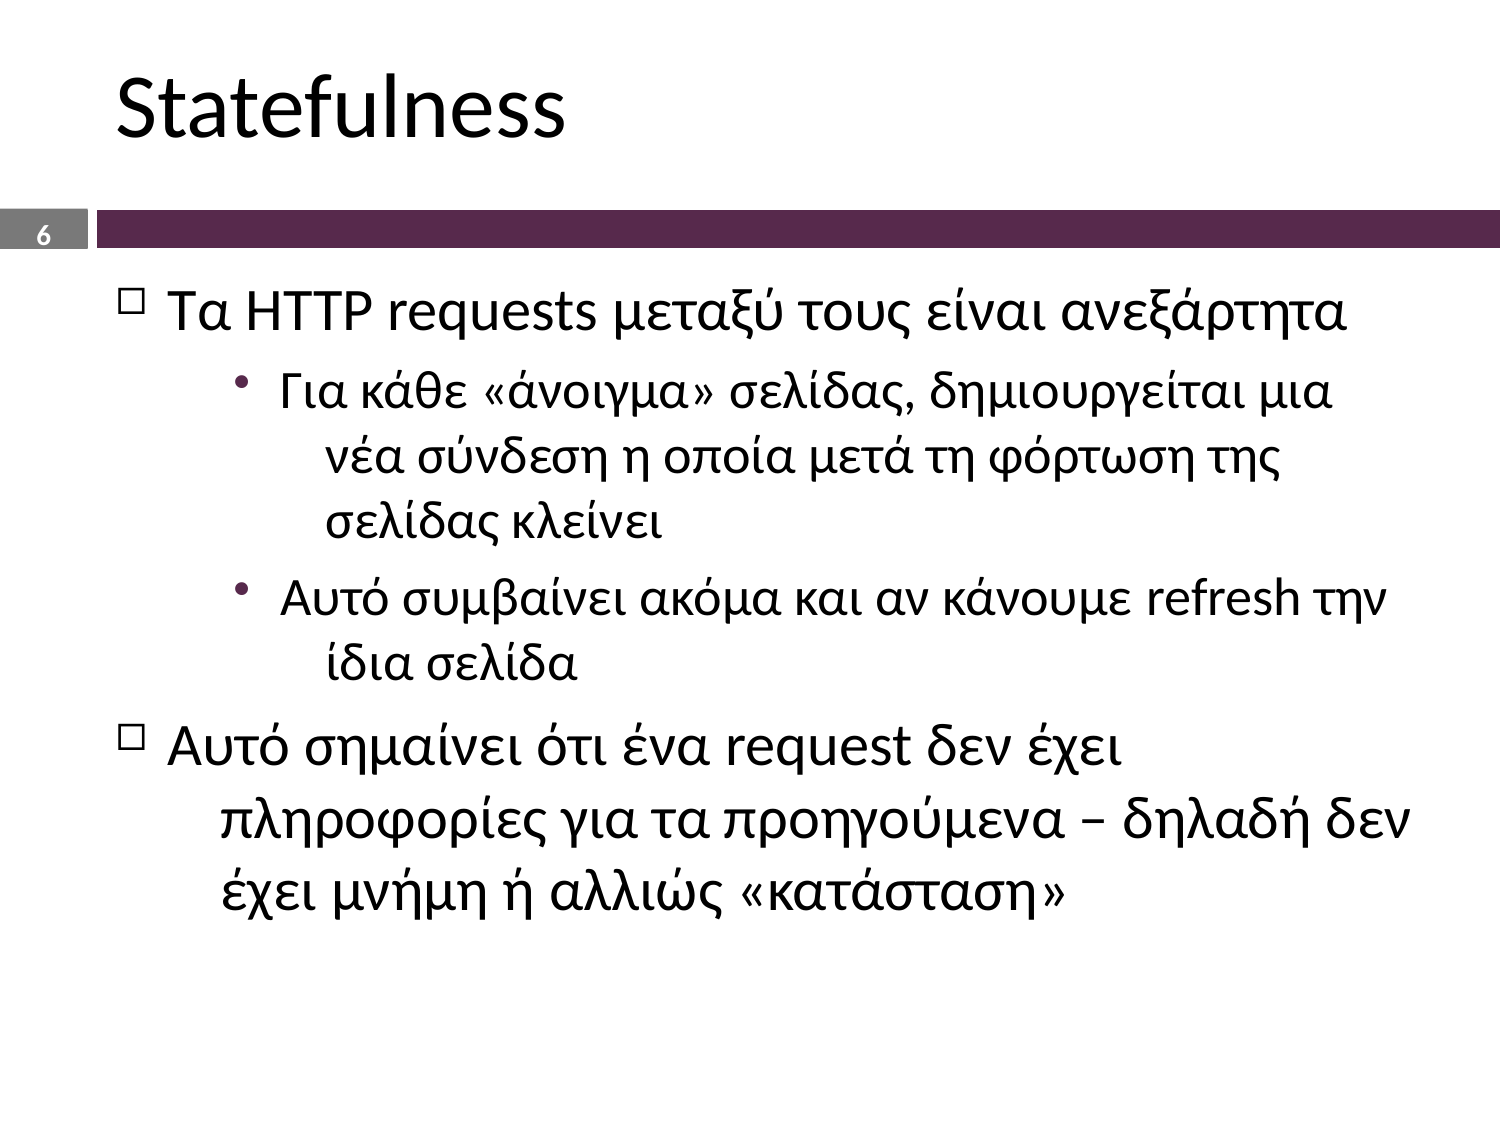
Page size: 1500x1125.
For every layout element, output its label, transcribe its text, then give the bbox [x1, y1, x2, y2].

title Statefulness [100, 19, 1438, 182]
text_box [0, 208, 88, 249]
list Τα HTTP requests μεταξύ τους είναι ανεξάρτητα Για κάθε «άνοιγμα» σελίδας, δημιουργείται μια νέα σύνδεση η οποία μετά τη φόρτωση της σελίδας κλείνει Αυτό συμβαίνει ακόμα και αν κάνουμε refresh την ίδια σελίδα Αυτό σημαίνει ότι ένα request δεν έχει πληροφορίες για τα προηγούμενα – δηλαδή δεν έχει μνήμη ή αλλιώς «κατάσταση» [100, 262, 1438, 1000]
